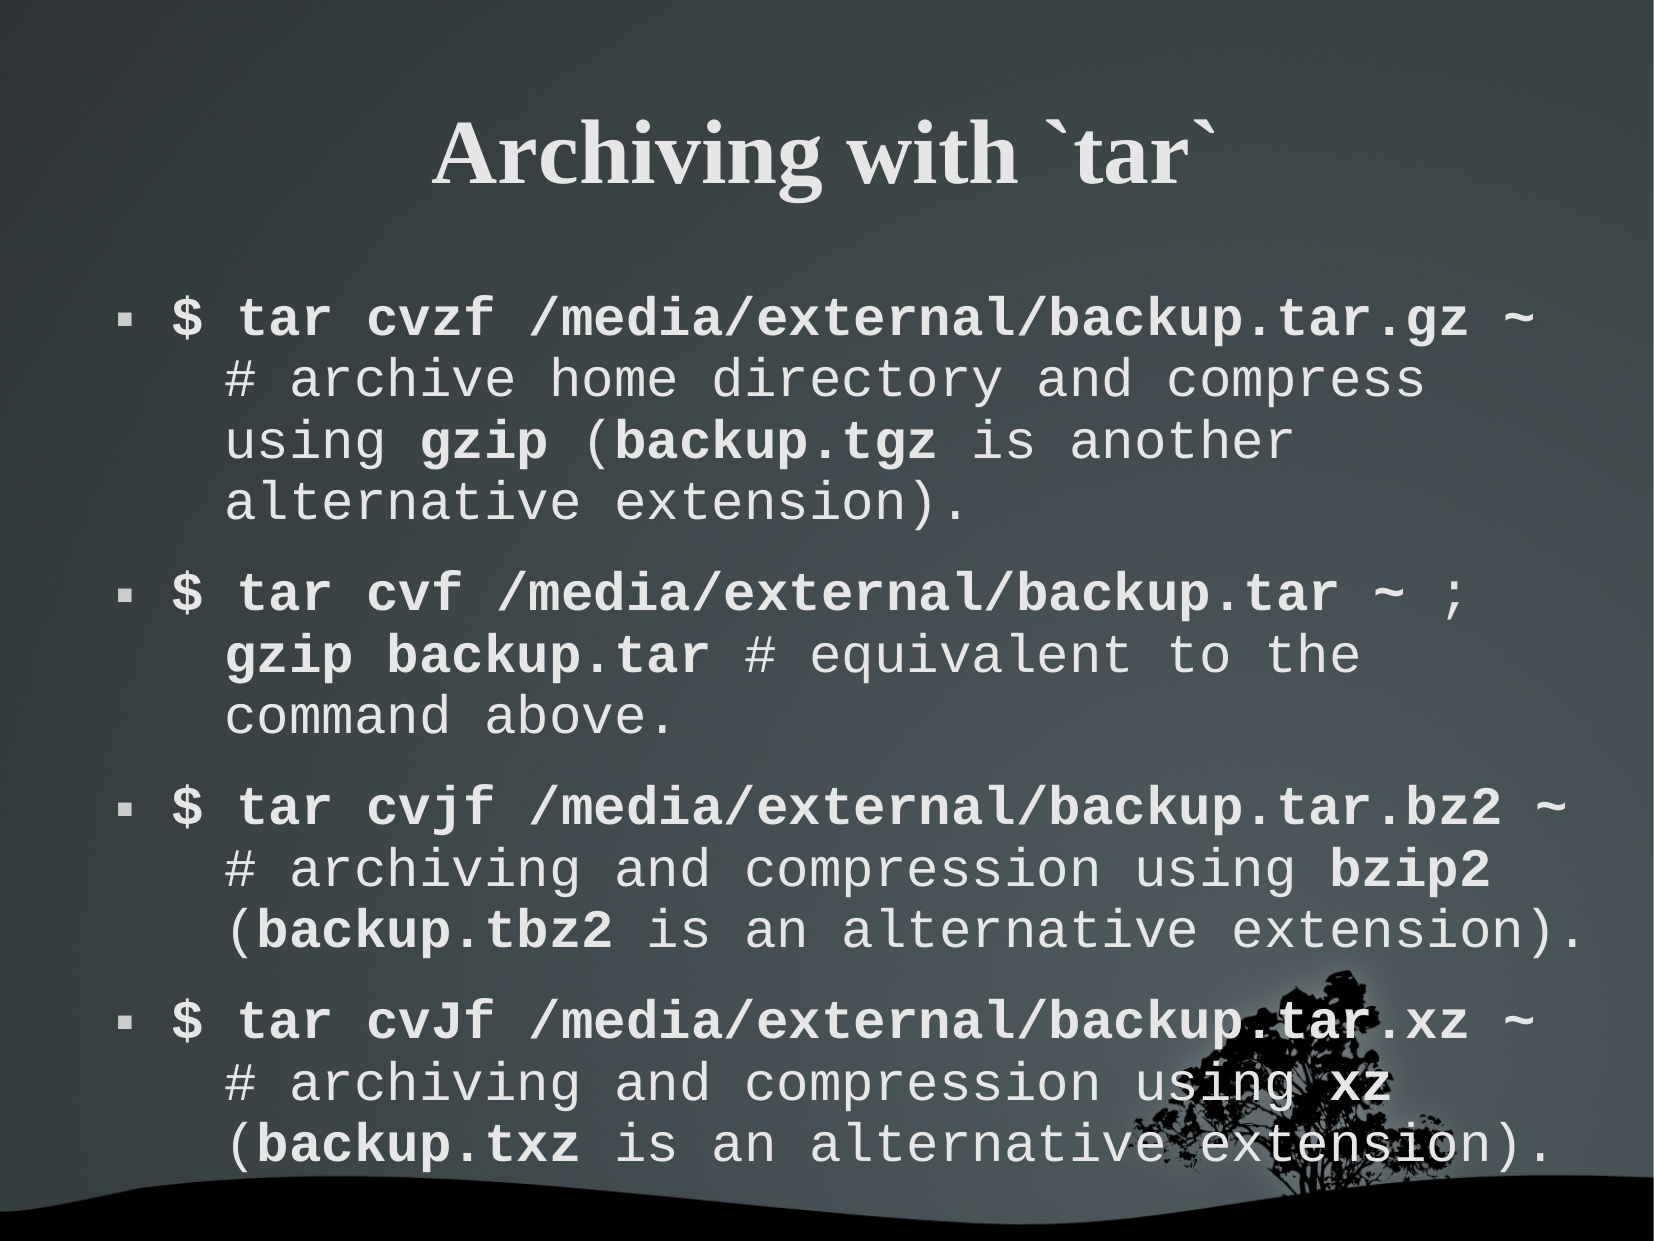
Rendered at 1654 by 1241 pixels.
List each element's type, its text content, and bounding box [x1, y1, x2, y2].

title Archiving with `tar` [82, 49, 1571, 257]
list $ tar cvzf /media/external/backup.tar.gz ~ # archive home directory and compress using gzip (backup.tgz is another alternative extension). $ tar cvf /media/external/backup.tar ~ ; gzip backup.tar # equivalent to the command above. $ tar cvjf /media/external/backup.tar.bz2 ~ # archiving and compression using bzip2 (backup.tbz2 is an alternative extension). $ tar cvJf /media/external/backup.tar.xz ~ # archiving and compression using xz (backup.txz is an alternative extension). [82, 290, 1601, 1240]
picture [0, 0, 1654, 1241]
